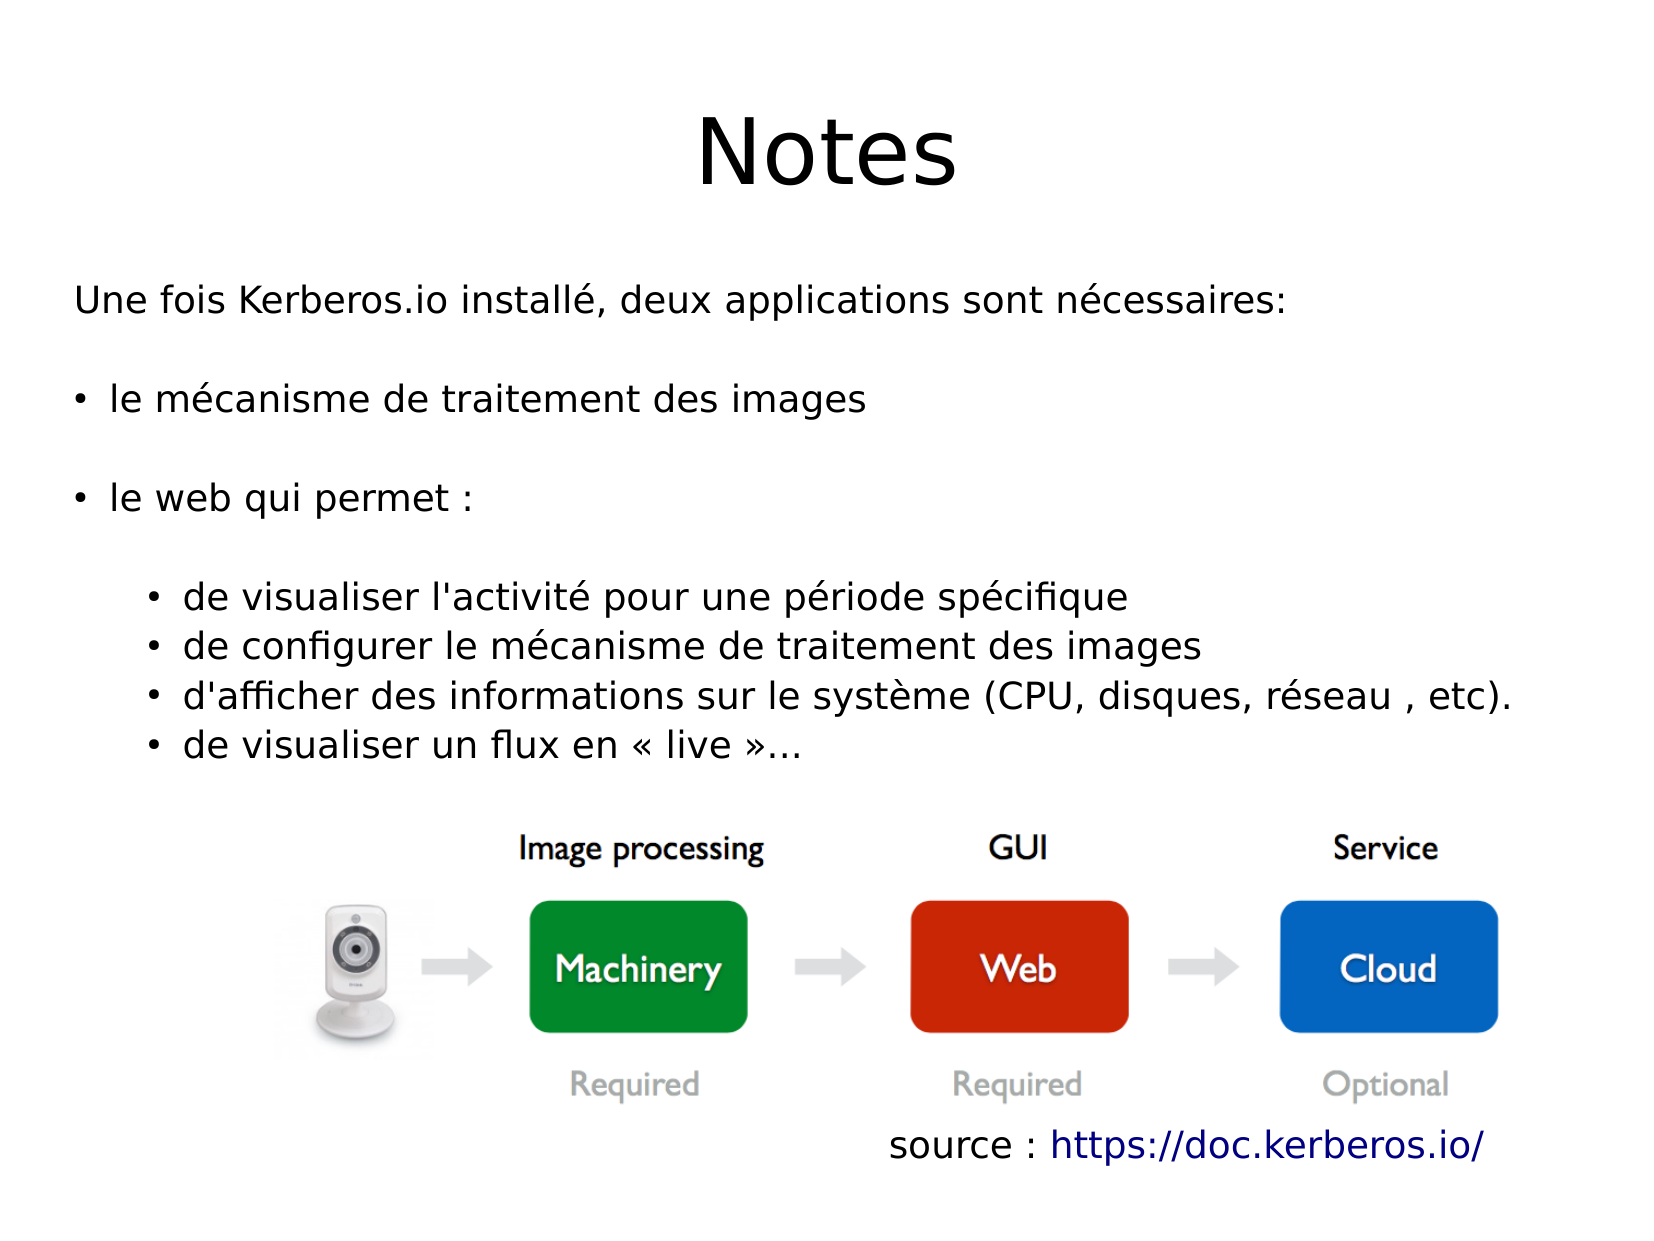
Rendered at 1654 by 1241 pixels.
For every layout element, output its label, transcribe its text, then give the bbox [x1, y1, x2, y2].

text_box source : https://doc.kerberos.io/ [874, 1116, 1500, 1175]
picture [274, 785, 1548, 1158]
title Notes [82, 49, 1571, 257]
text_box Une fois Kerberos.io installé, deux applications sont nécessaires: le mécanisme de traitement des images le web qui permet : de visualiser l'activité pour une période spécifique de configurer le mécanisme de traitement des images d'afficher des informations sur le système (CPU, disques, réseau , etc). de visualiser un flux en « live »... [59, 271, 1630, 1016]
